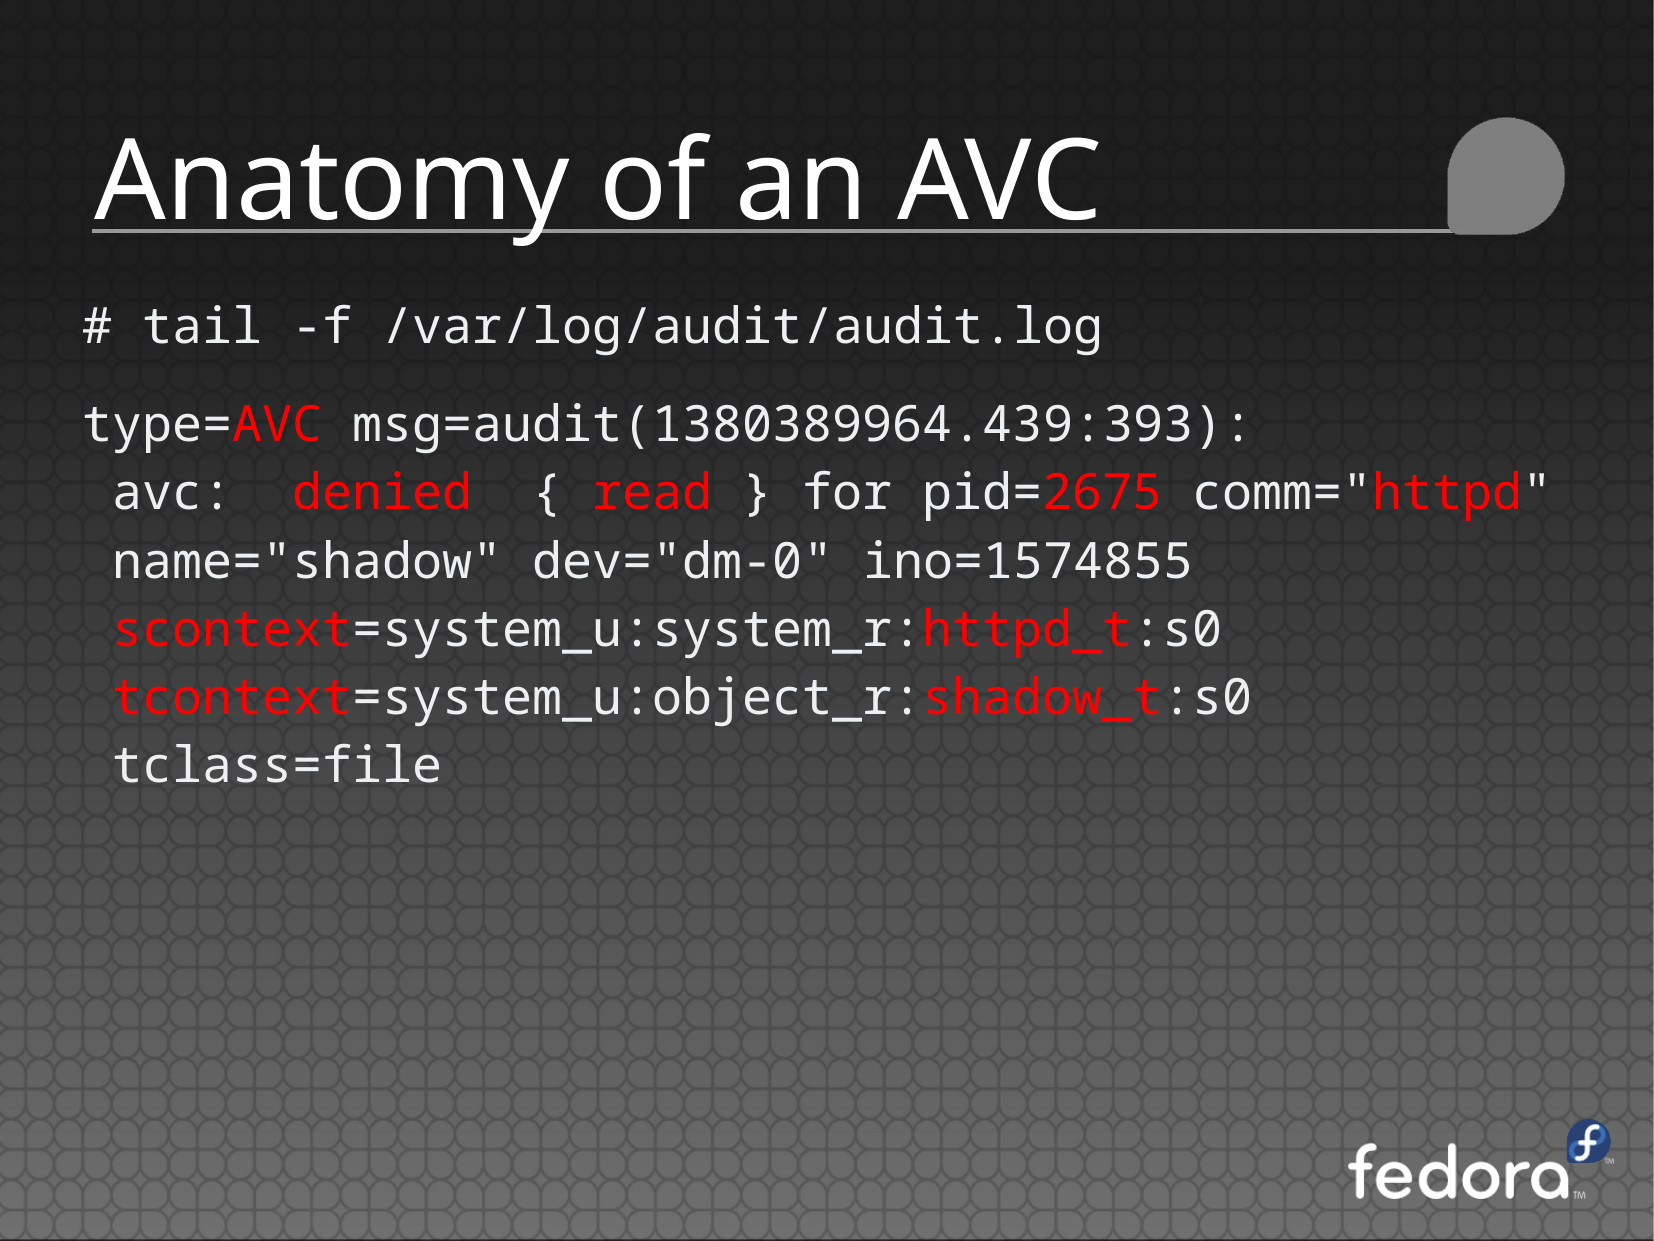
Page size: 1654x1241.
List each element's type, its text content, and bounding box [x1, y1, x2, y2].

list # tail -f /var/log/audit/audit.log type=AVC msg=audit(1380389964.439:393): avc: denied { read } for pid=2675 comm="httpd" name="shadow" dev="dm-0" ino=1574855 scontext=system_u:system_r:httpd_t:s0 tcontext=system_u:object_r:shadow_t:s0 tclass=file [82, 290, 1571, 1094]
title Anatomy of an AVC [94, 100, 1426, 251]
picture [0, 0, 1654, 1241]
